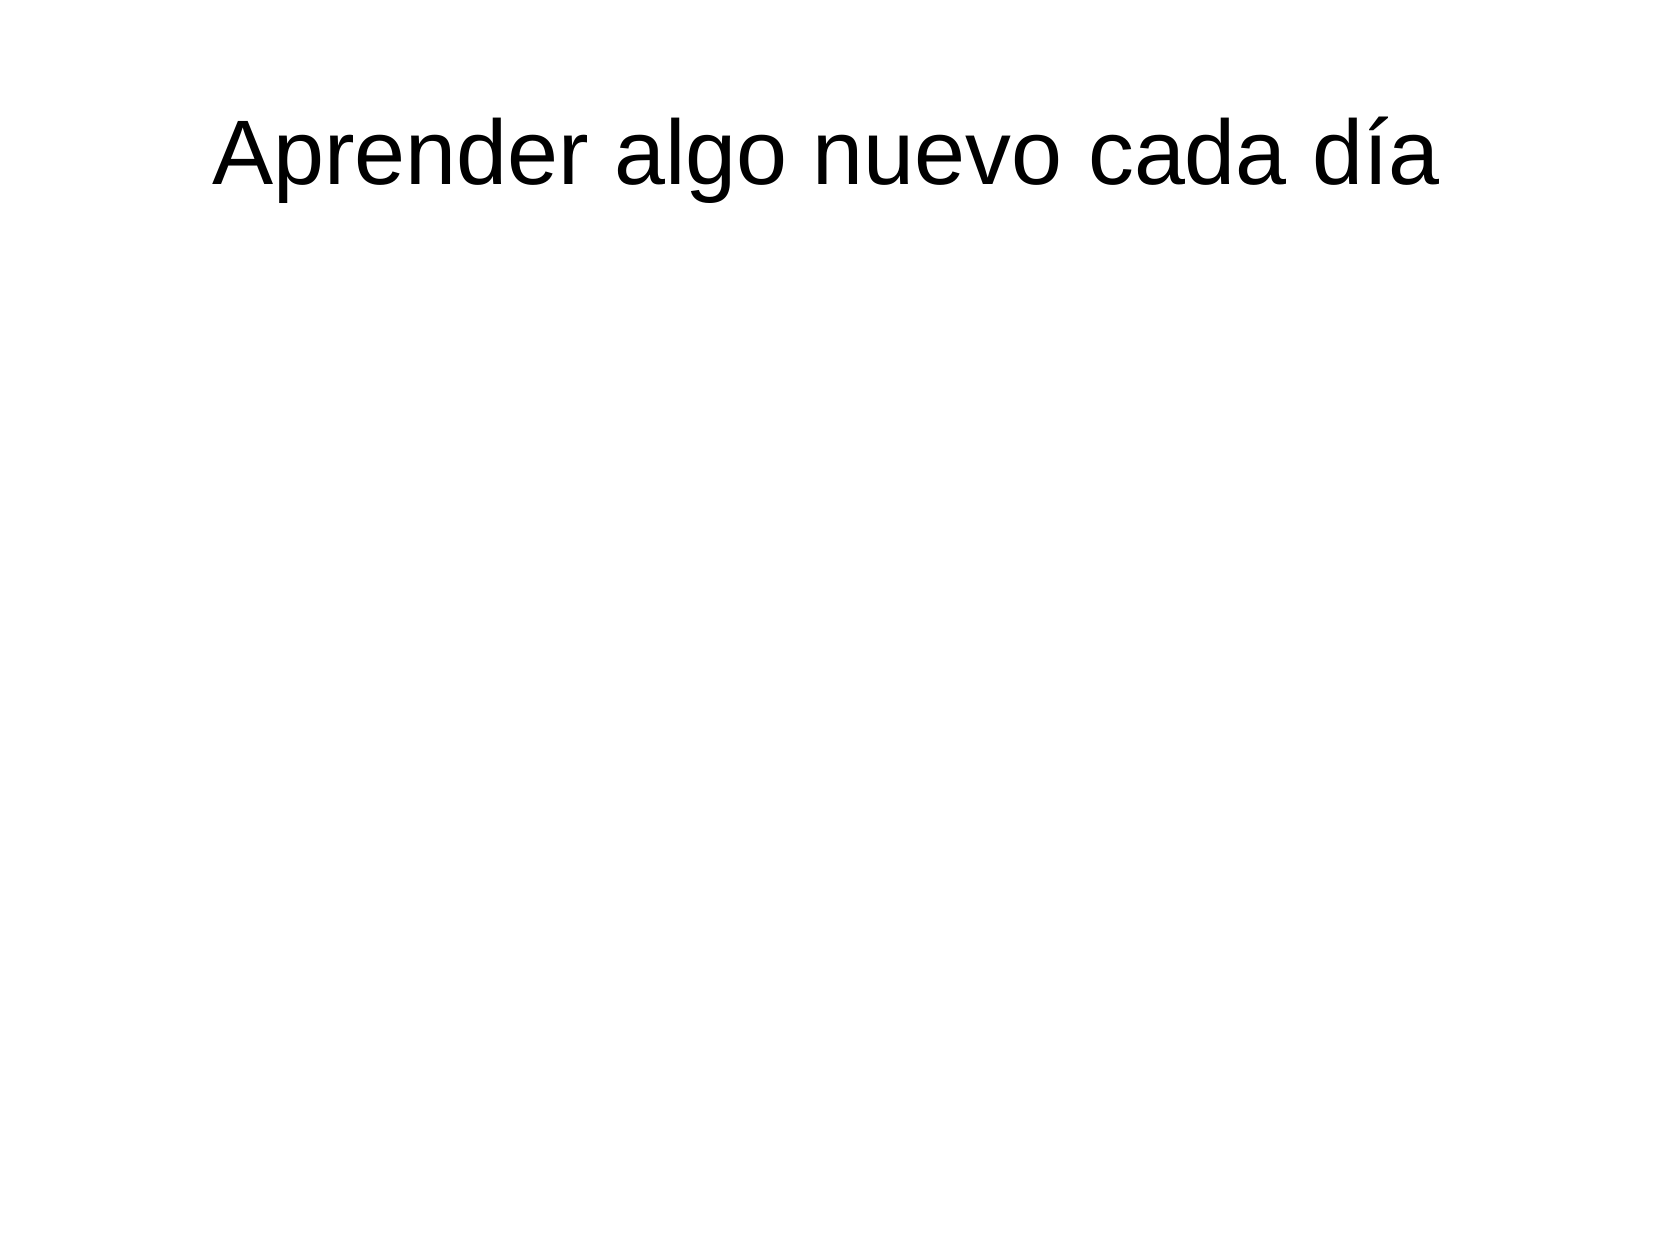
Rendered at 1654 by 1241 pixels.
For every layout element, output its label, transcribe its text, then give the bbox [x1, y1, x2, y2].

title Aprender algo nuevo cada día [82, 49, 1571, 257]
